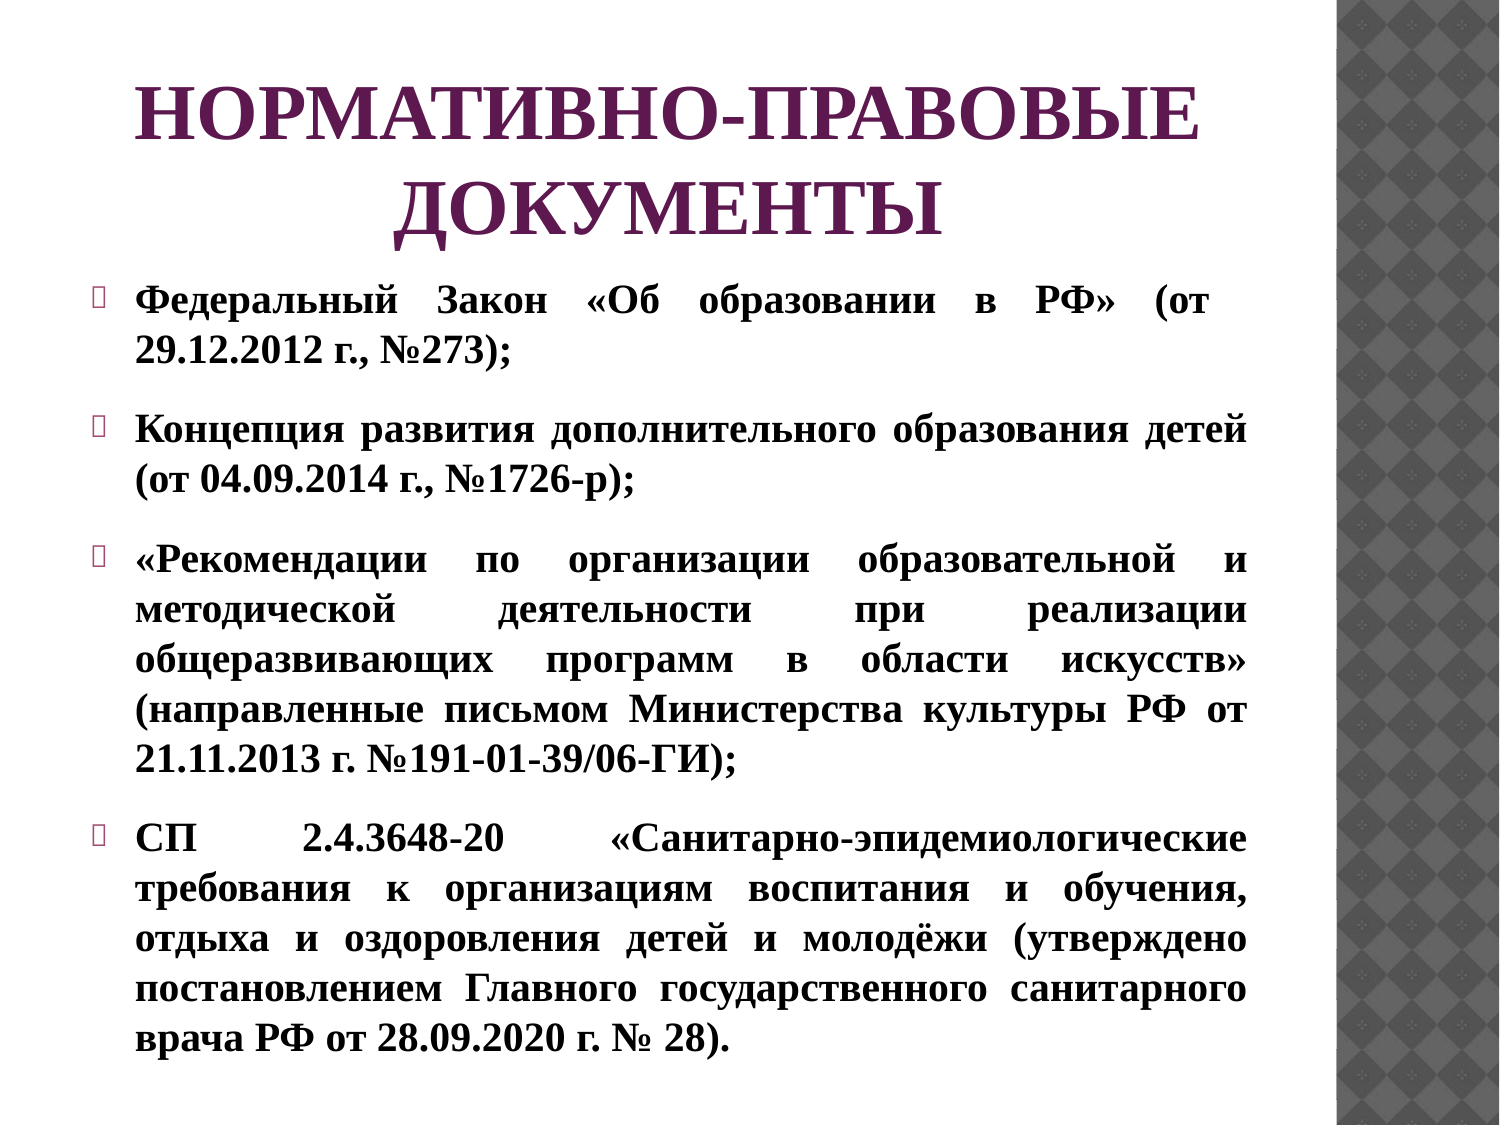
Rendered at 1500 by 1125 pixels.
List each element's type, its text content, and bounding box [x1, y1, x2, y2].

list Федеральный Закон «Об образовании в РФ» (от 29.12.2012 г., №273); Концепция развития дополнительного образования детей (от 04.09.2014 г., №1726-р); «Рекомендации по организации образовательной и методической деятельности при реализации общеразвивающих программ в области искусств» (направленные письмом Министерства культуры РФ от 21.11.2013 г. №191-01-39/06-ГИ); СП 2.4.3648-20 «Санитарно-эпидемиологические требования к организациям воспитания и обучения, отдыха и оздоровления детей и молодёжи (утверждено постановлением Главного государственного санитарного врача РФ от 28.09.2020 г. № 28). [75, 264, 1263, 1059]
picture [1336, 0, 1500, 1125]
title НОРМАТИВНО-ПРАВОВЫЕ ДОКУМЕНТЫ [75, 52, 1263, 240]
